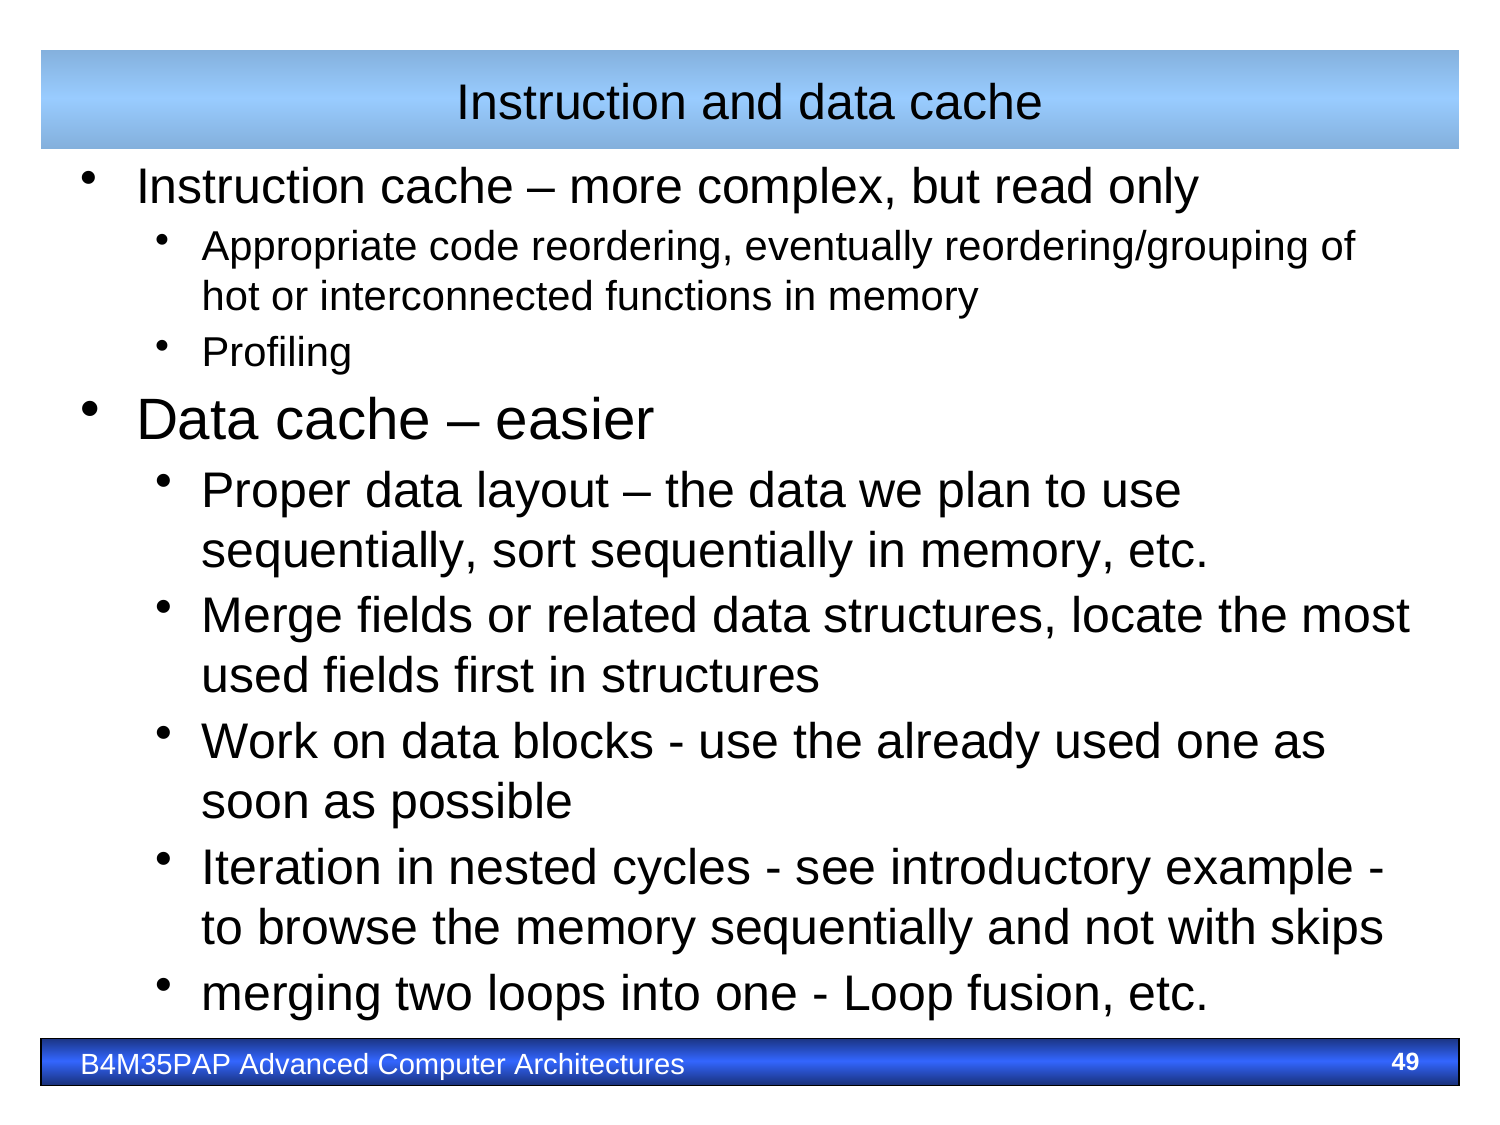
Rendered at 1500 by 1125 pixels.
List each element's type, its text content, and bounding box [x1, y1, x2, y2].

list Instruction cache – more complex, but read only Appropriate code reordering, eventually reordering/grouping of hot or interconnected functions in memory Profiling Data cache – easier Proper data layout – the data we plan to use sequentially, sort sequentially in memory, etc. Merge fields or related data structures, locate the most used fields first in structures Work on data blocks - use the already used one as soon as possible Iteration in nested cycles - see introductory example - to browse the memory sequentially and not with skips merging two loops into one - Loop fusion, etc. [64, 145, 1436, 1015]
title Instruction and data cache [41, 50, 1459, 149]
